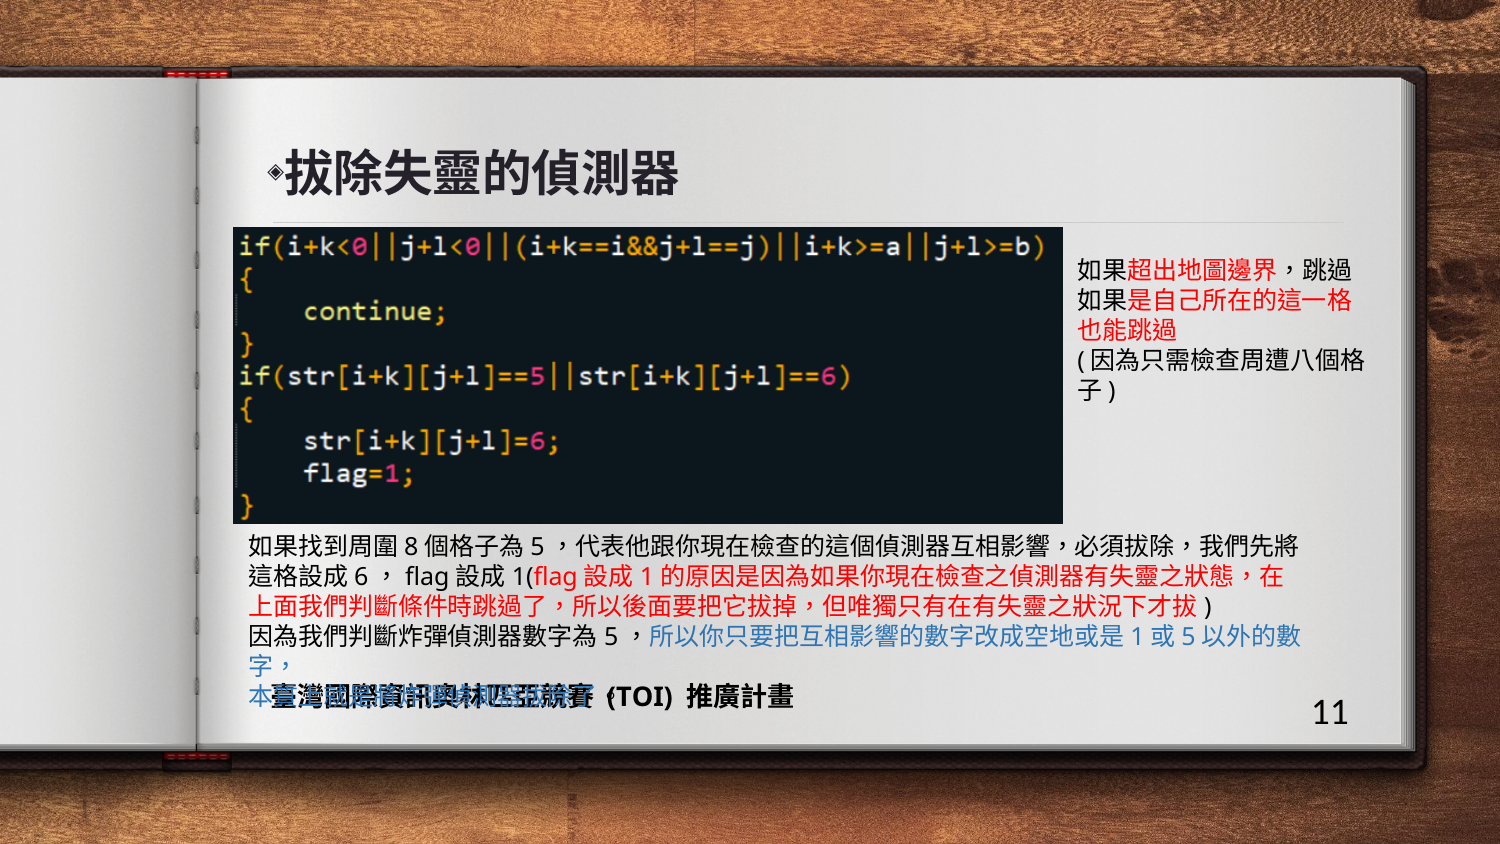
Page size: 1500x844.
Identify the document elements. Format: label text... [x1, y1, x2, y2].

text_box [1295, 672, 1386, 737]
text_box 如果找到周圍8個格子為5，代表他跟你現在檢查的這個偵測器互相影響，必須拔除，我們先將這格設成6，flag設成1(flag設成1的原因是因為如果你現在檢查之偵測器有失靈之狀態，在上面我們判斷條件時跳過了，所以後面要把它拔掉，但唯獨只有在有失靈之狀況下才拔) 因為我們判斷炸彈偵測器數字為5，所以你只要把互相影響的數字改成空地或是1或5以外的數字， 本質上就是將炸彈偵測器拔除了。 [233, 523, 1323, 691]
text_box 如果超出地圖邊界，跳過 如果是自己所在的這一格 也能跳過 (因為只需檢查周遭八個格子) [1063, 247, 1406, 384]
picture [233, 227, 1063, 523]
list 拔除失靈的偵測器 [252, 126, 1183, 216]
